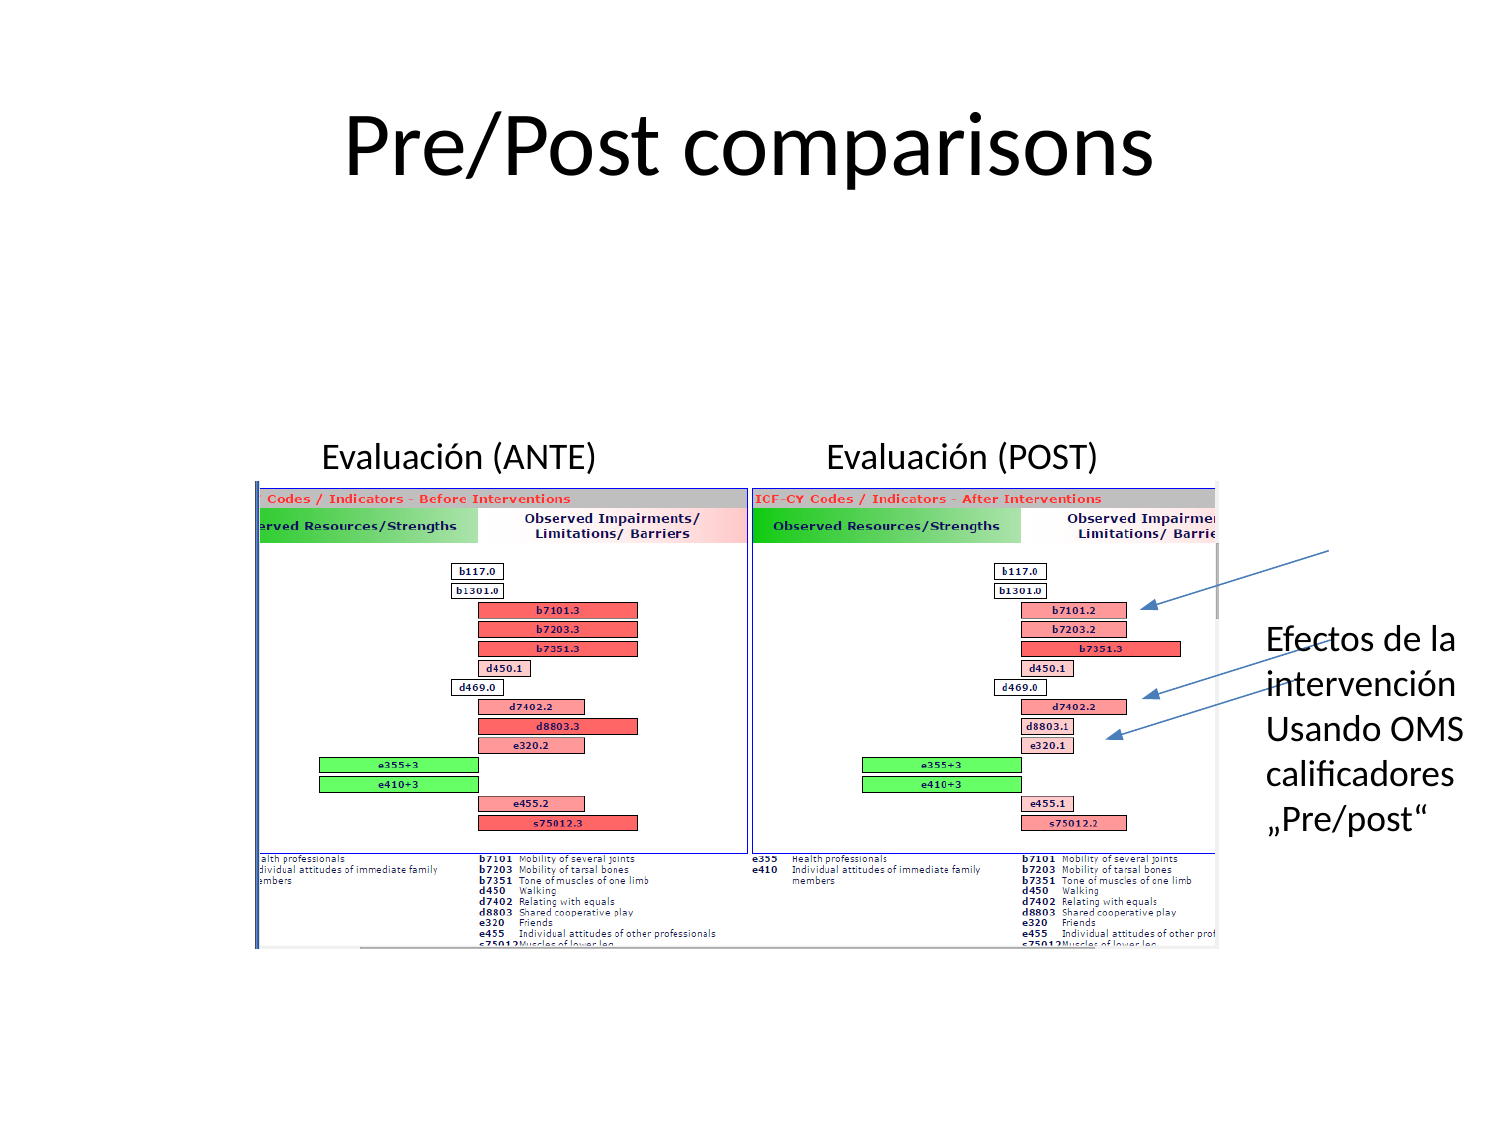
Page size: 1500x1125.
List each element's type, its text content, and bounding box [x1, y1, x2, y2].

text_box Efectos de la intervención Usando OMS calificadores „Pre/post“ [1250, 606, 1491, 849]
picture [251, 481, 1219, 949]
text_box Evaluación (POST) [811, 424, 1118, 485]
title Pre/Post comparisons [75, 45, 1426, 233]
text_box Evaluación (ANTE) [306, 424, 616, 485]
